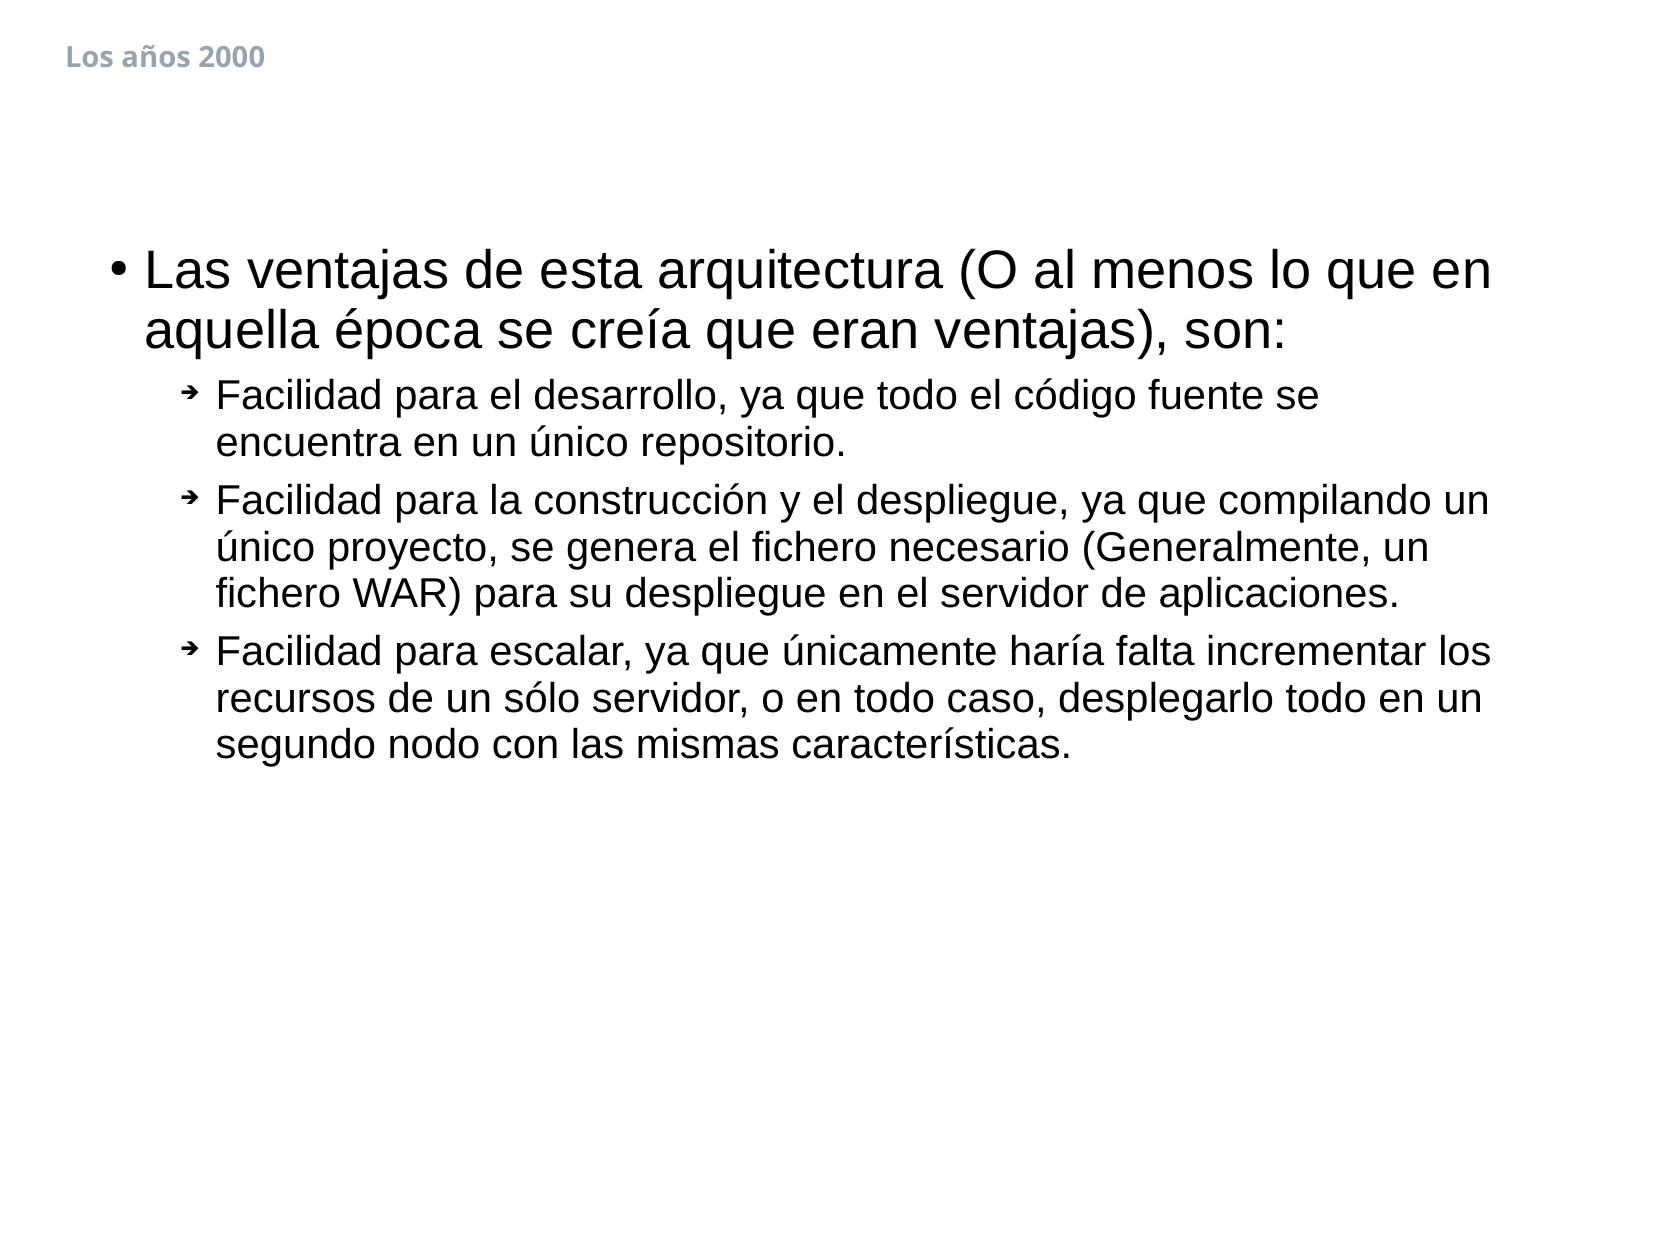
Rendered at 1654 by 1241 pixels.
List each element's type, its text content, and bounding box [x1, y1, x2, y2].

text_box Las ventajas de esta arquitectura (O al menos lo que en aquella época se creía que eran ventajas), son: Facilidad para el desarrollo, ya que todo el código fuente se encuentra en un único repositorio. Facilidad para la construcción y el despliegue, ya que compilando un único proyecto, se genera el fichero necesario (Generalmente, un fichero WAR) para su despliegue en el servidor de aplicaciones. Facilidad para escalar, ya que únicamente haría falta incrementar los recursos de un sólo servidor, o en todo caso, desplegarlo todo en un segundo nodo con las mismas características. [94, 159, 1524, 1083]
text_box Los años 2000 [64, 38, 733, 74]
